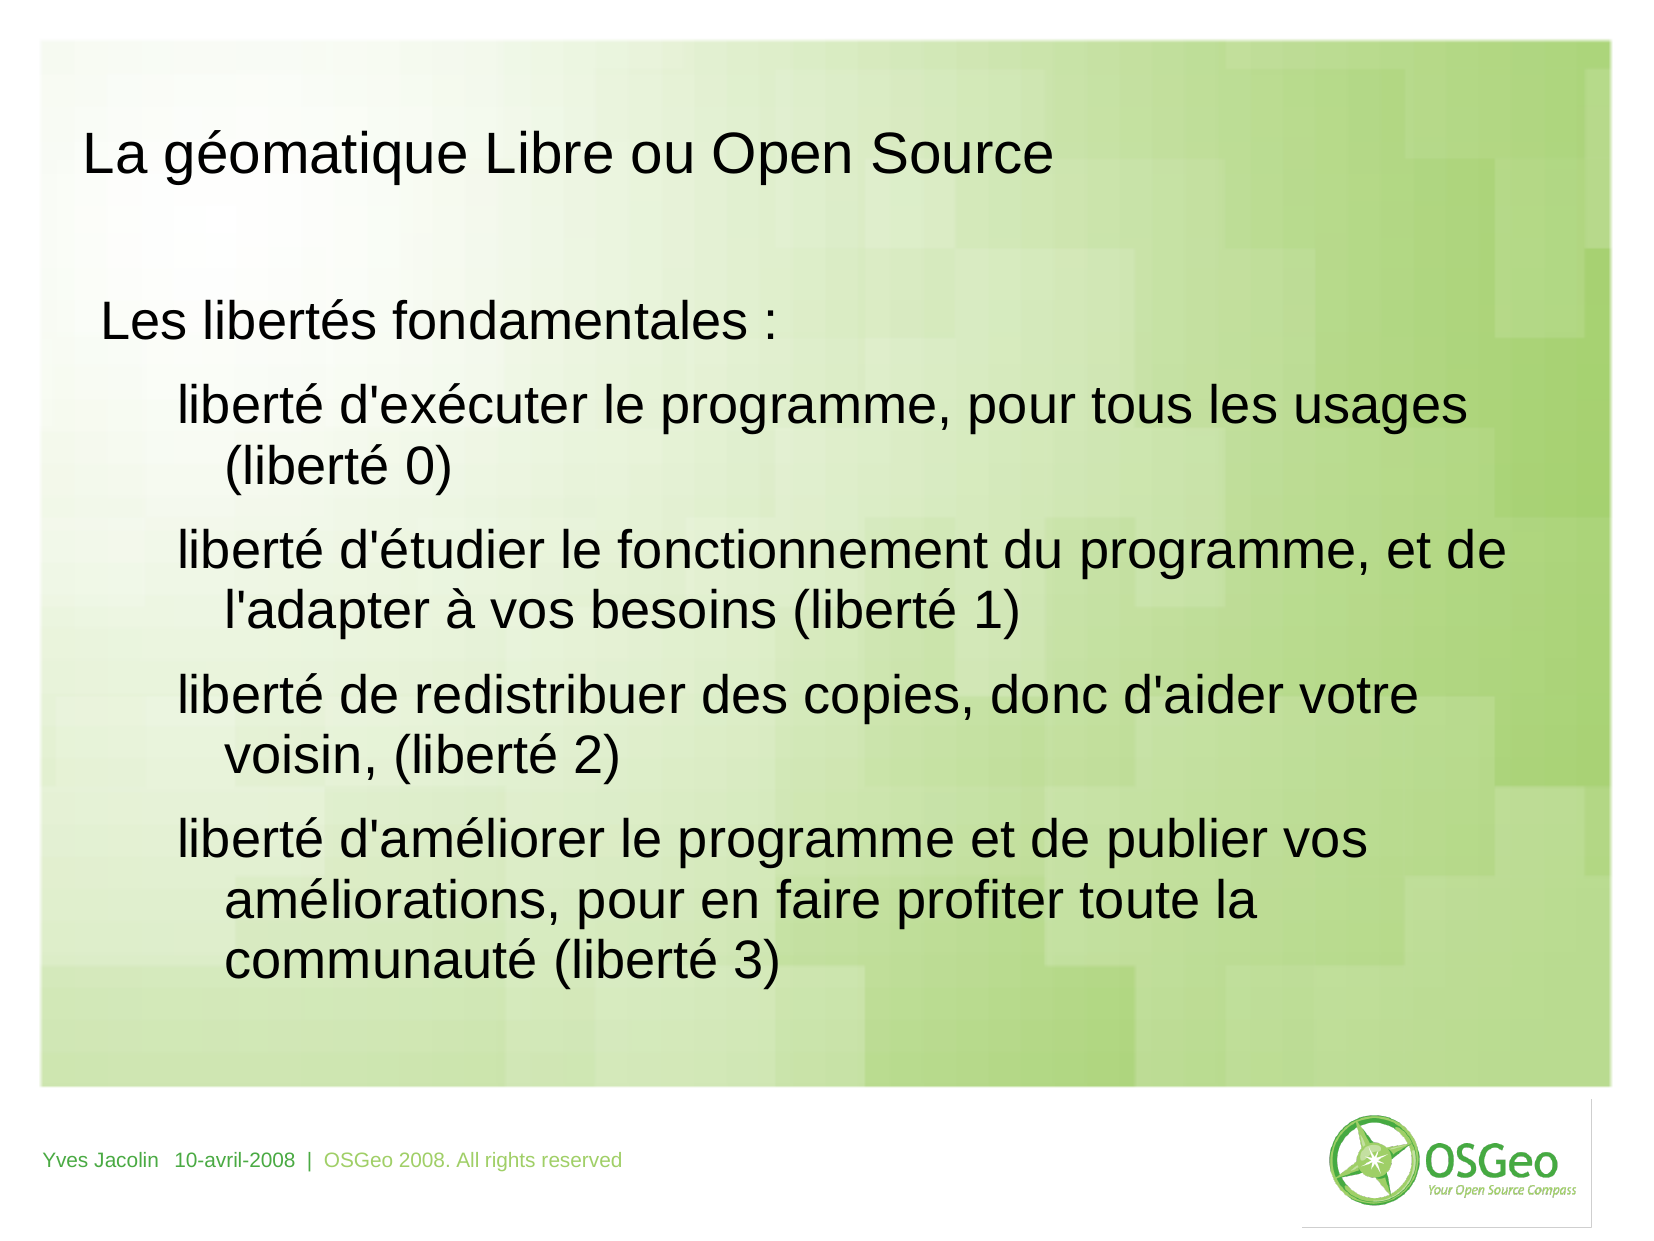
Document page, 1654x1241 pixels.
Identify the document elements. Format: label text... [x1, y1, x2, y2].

picture [0, 1, 1654, 1239]
title La géomatique Libre ou Open Source [82, 56, 1571, 250]
list Les libertés fondamentales : liberté d'exécuter le programme, pour tous les usages (liberté 0) liberté d'étudier le fonctionnement du programme, et de l'adapter à vos besoins (liberté 1) liberté de redistribuer des copies, donc d'aider votre voisin, (liberté 2) liberté d'améliorer le programme et de publier vos améliorations, pour en faire profiter toute la communauté (liberté 3) [82, 290, 1571, 1191]
